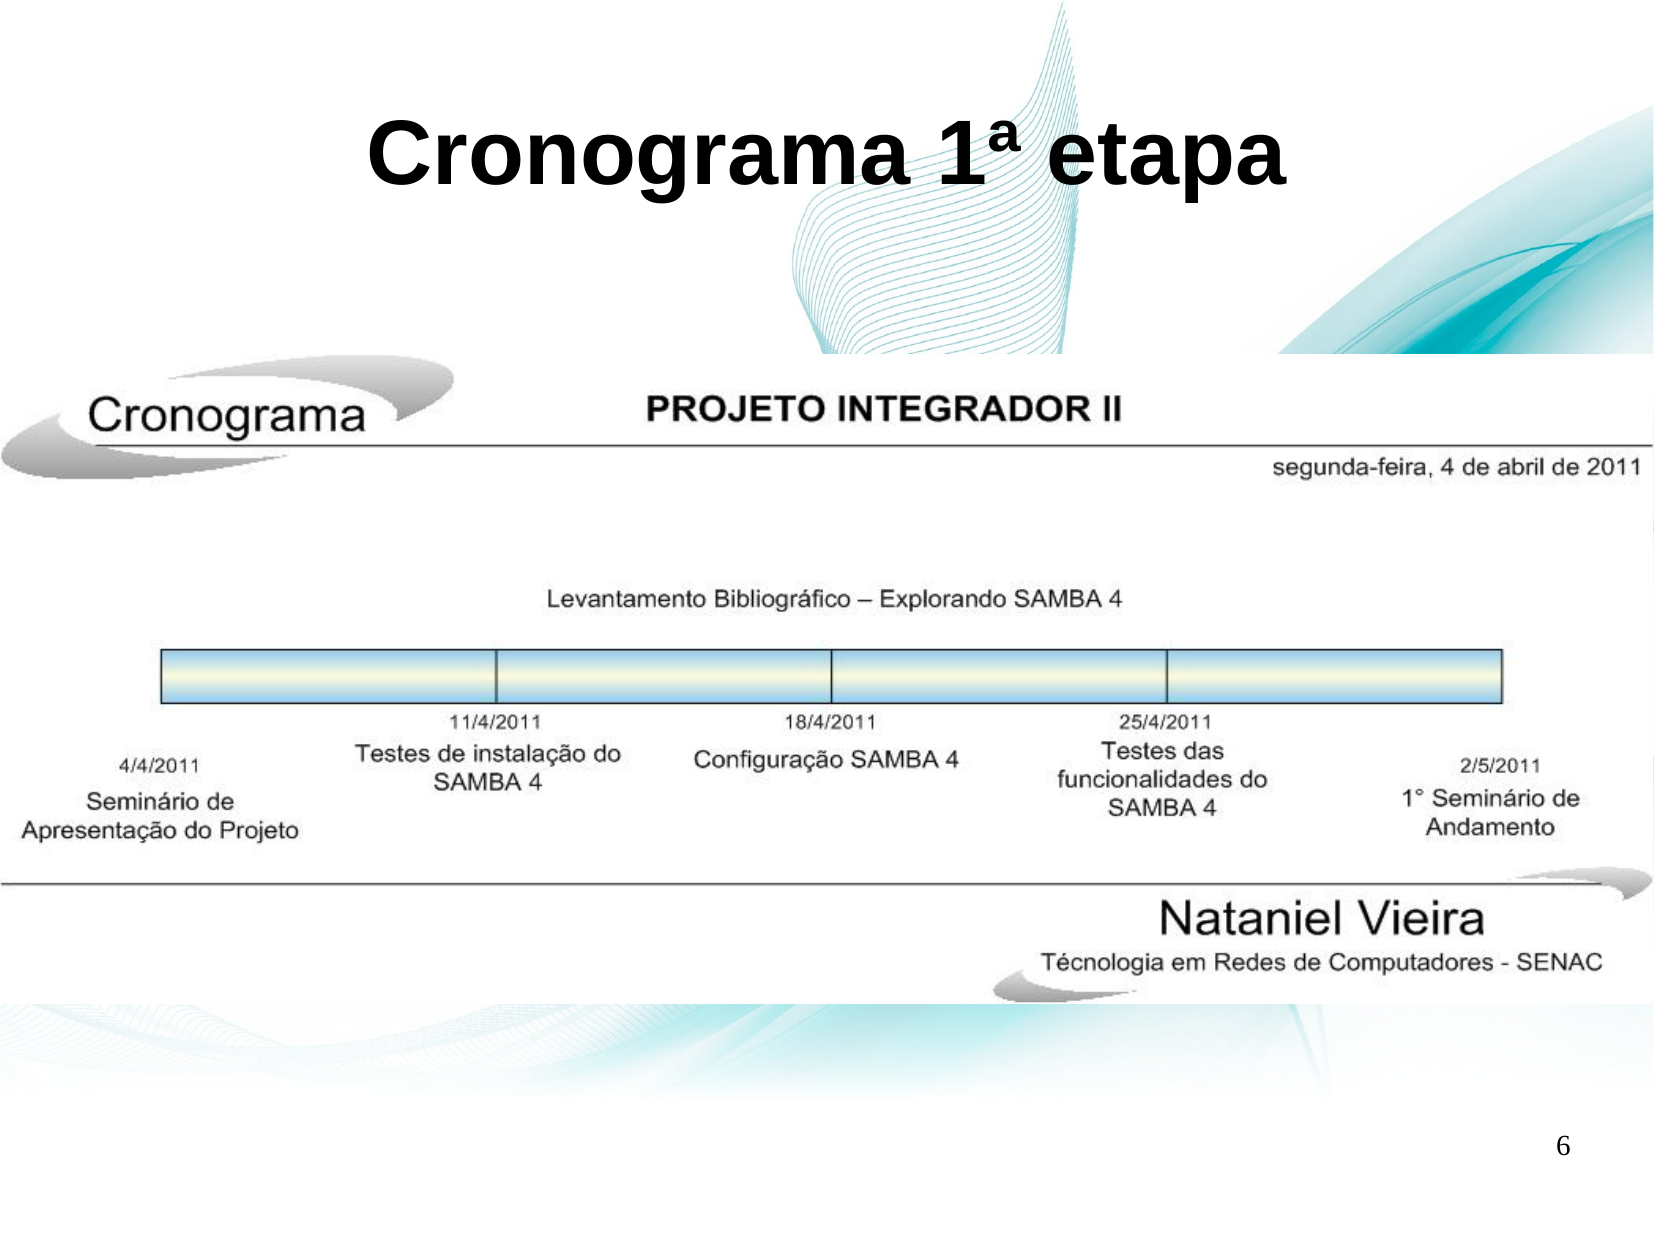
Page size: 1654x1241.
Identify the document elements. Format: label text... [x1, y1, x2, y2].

picture [0, 0, 1654, 1125]
title Cronograma 1ª etapa [82, 56, 1571, 250]
